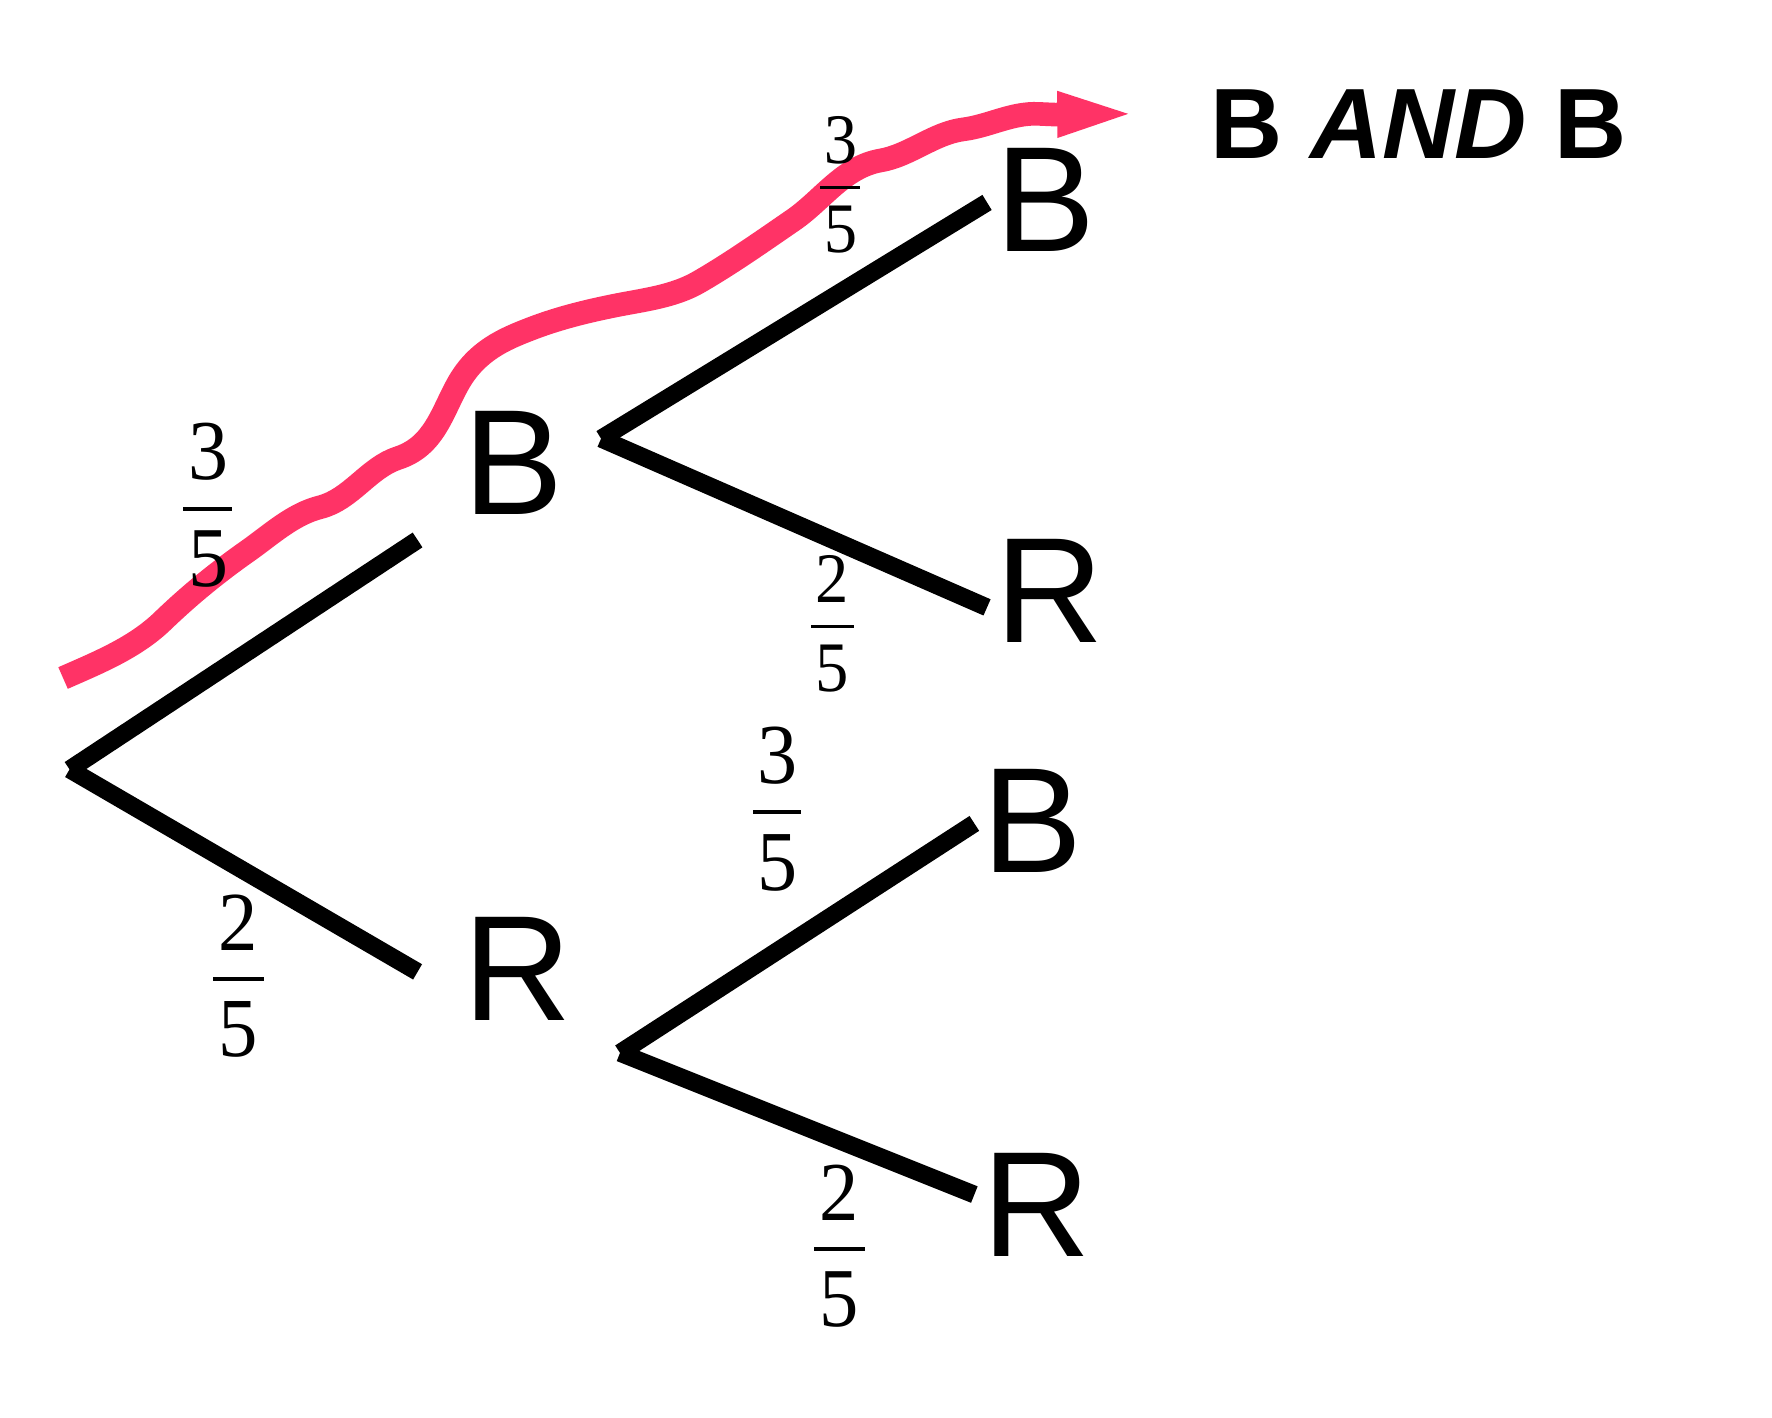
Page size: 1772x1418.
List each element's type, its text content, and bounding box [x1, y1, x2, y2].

chart [158, 404, 254, 608]
text_box B [980, 122, 1108, 317]
chart [789, 1147, 886, 1347]
text_box B [449, 371, 576, 580]
text_box R [980, 499, 1139, 708]
text_box B AND B [1195, 60, 1734, 206]
chart [798, 101, 878, 271]
text_box B [968, 728, 1095, 938]
text_box R [449, 877, 608, 1086]
chart [188, 877, 285, 1077]
text_box B [980, 107, 999, 113]
text_box R [968, 1113, 1127, 1323]
chart [727, 539, 872, 912]
